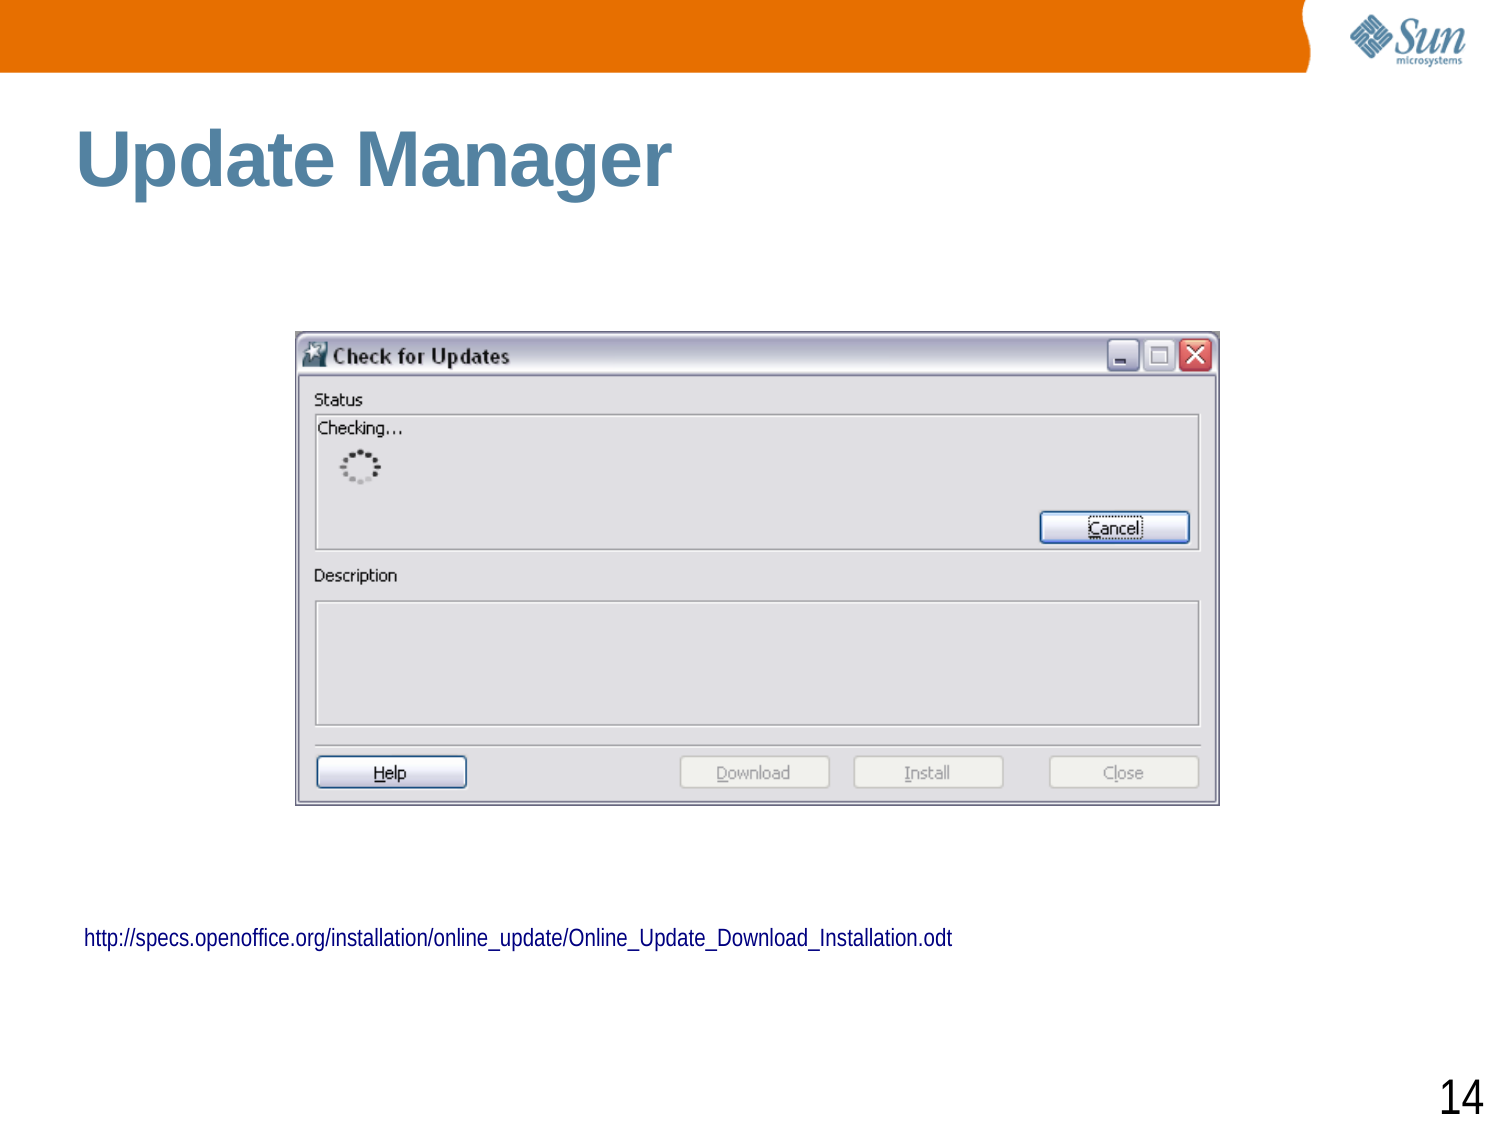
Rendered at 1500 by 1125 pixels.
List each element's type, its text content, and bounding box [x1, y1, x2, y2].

picture [0, 0, 1500, 75]
list http://specs.openoffice.org/installation/online_update/Online_Update_Download_Installation.odt [64, 901, 1402, 968]
picture [295, 331, 1220, 806]
title Update Manager [75, 122, 1438, 228]
